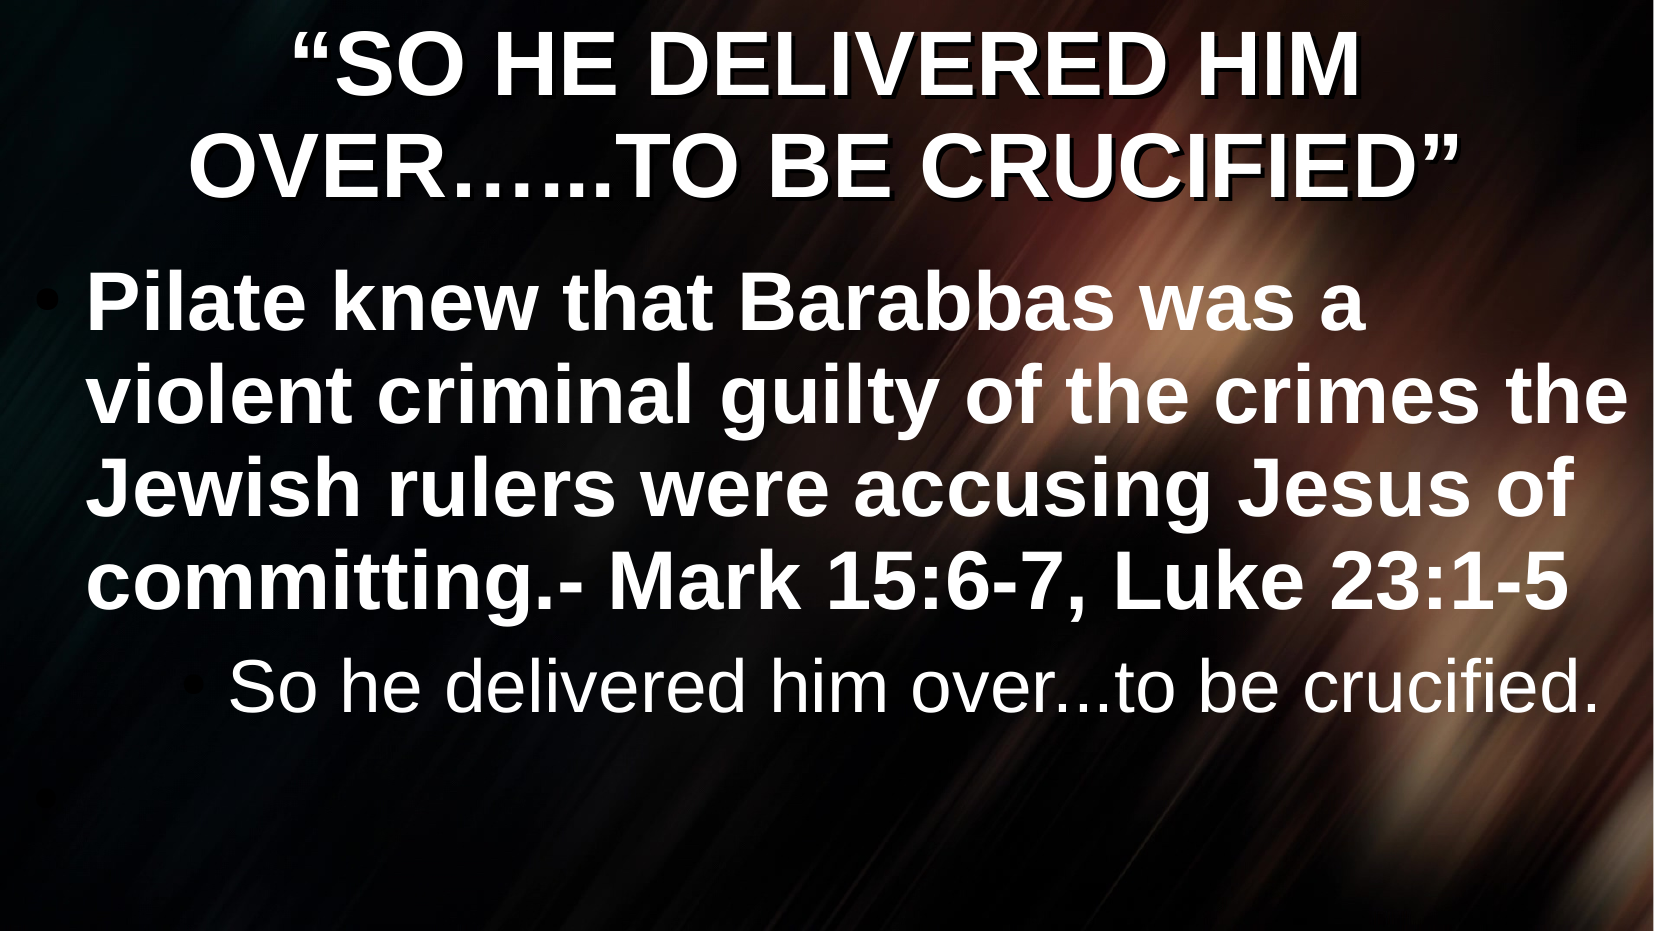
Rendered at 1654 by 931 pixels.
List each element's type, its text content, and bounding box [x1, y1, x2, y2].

picture [0, 0, 1654, 931]
list Pilate knew that Barabbas was a violent criminal guilty of the crimes the Jewish rulers were accusing Jesus of committing.- Mark 15:6-7, Luke 23:1-5 So he delivered him over...to be crucified. [15, 255, 1654, 916]
title “SO HE DELIVERED HIM OVER…...TO BE CRUCIFIED” [82, 12, 1571, 218]
